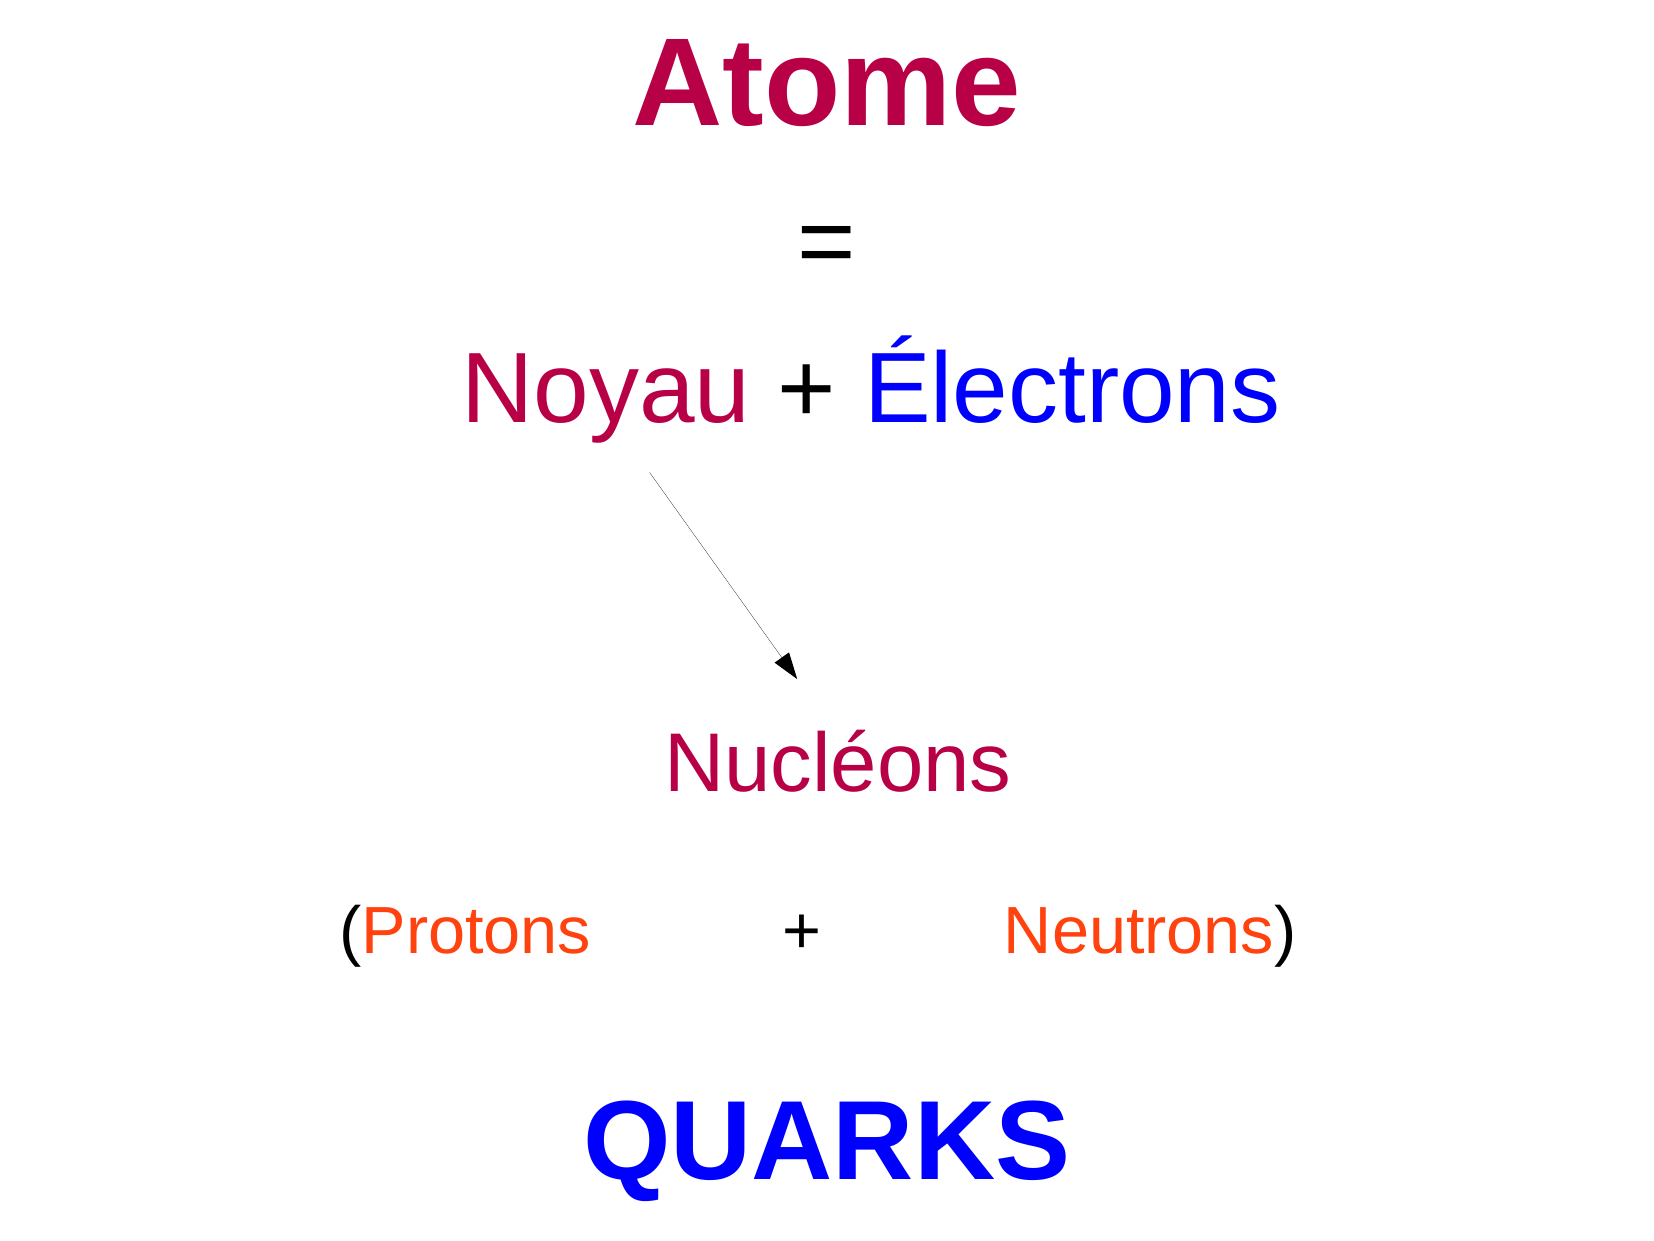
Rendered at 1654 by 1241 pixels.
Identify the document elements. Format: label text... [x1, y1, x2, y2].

text_box Atome [0, 4, 1654, 177]
text_box QUARKS [236, 1070, 1418, 1211]
text_box (Protons + Neutrons) [324, 885, 1388, 976]
text_box Noyau + Électrons [206, 324, 1536, 452]
text_box Nucléons [649, 708, 1506, 817]
text_box = [0, 177, 1654, 304]
